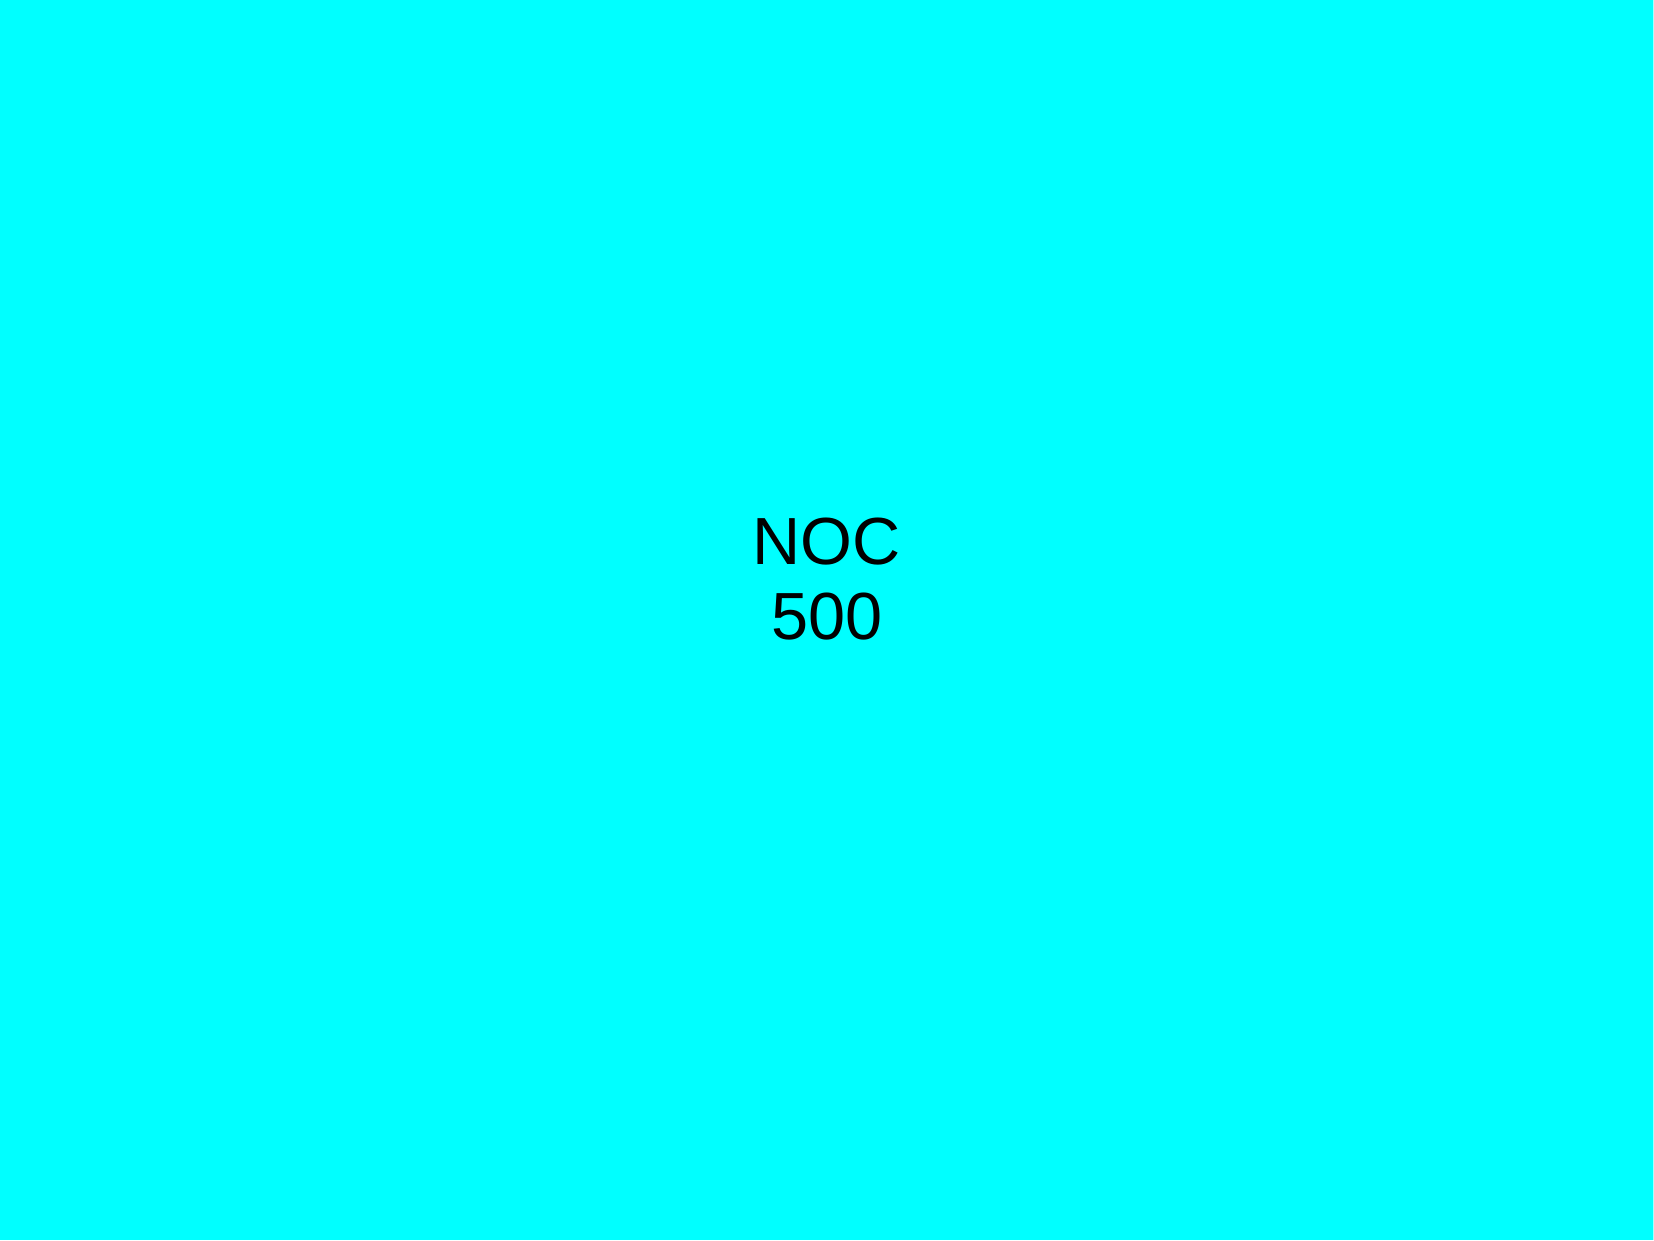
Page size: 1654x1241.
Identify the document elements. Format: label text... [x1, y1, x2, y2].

subtitle NOC 500 [82, 49, 1571, 1109]
